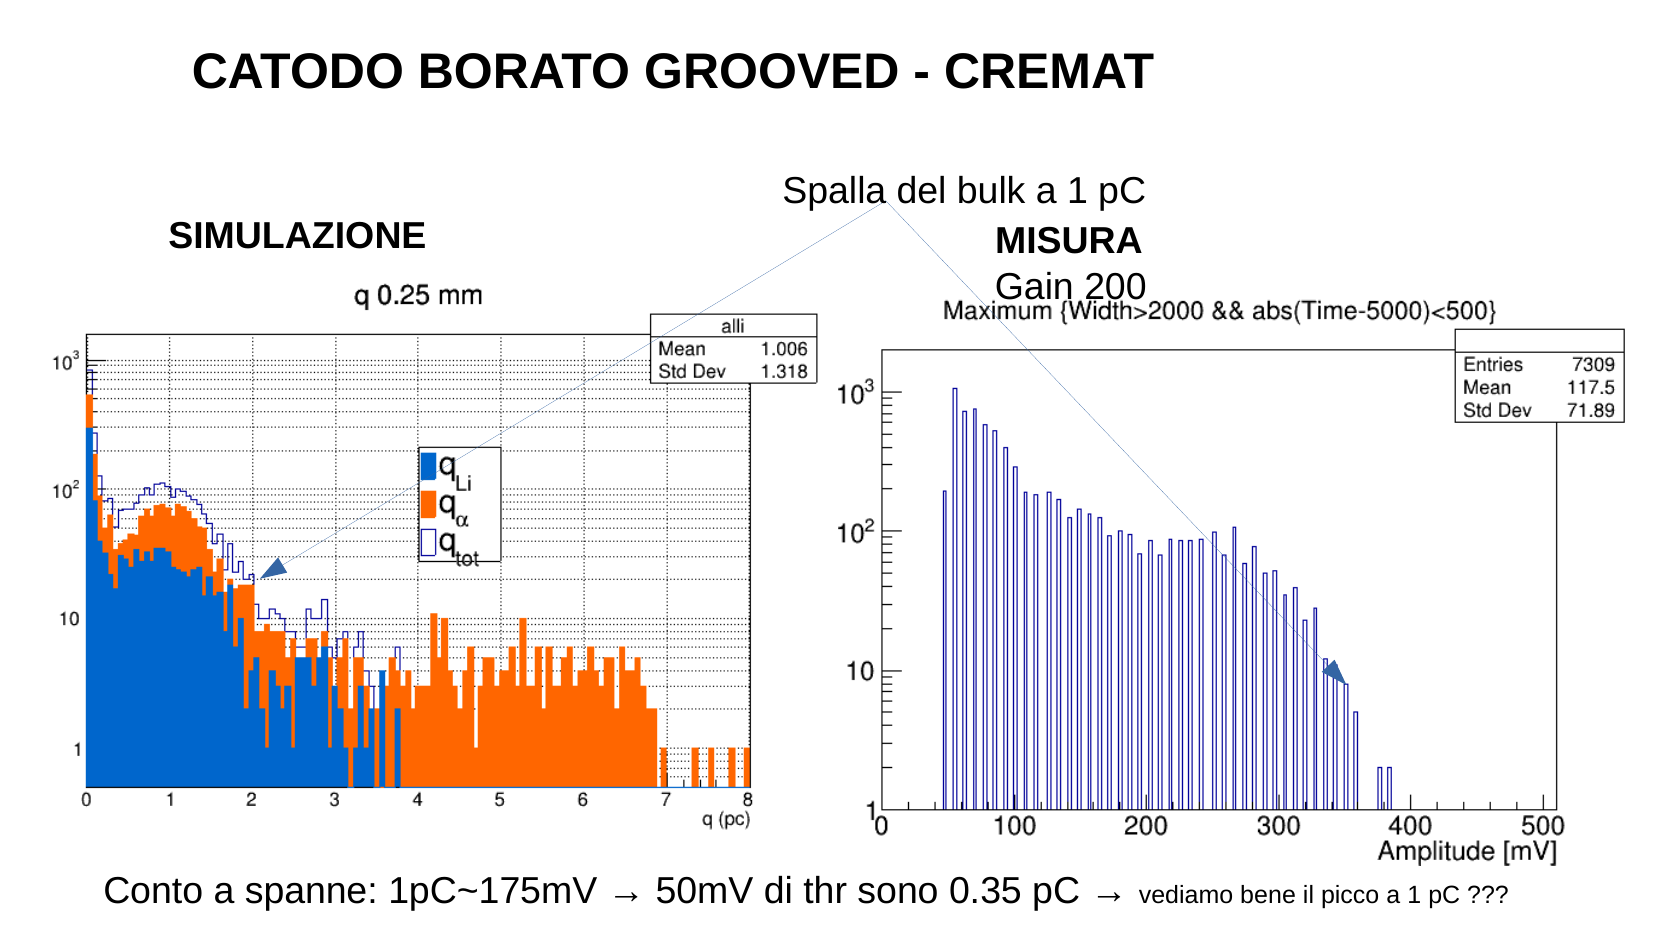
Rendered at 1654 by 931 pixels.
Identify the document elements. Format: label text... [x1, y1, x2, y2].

text_box Spalla del bulk a 1 pC [767, 161, 1162, 219]
text_box CATODO BORATO GROOVED - CREMAT [177, 35, 1252, 162]
text_box Gain 200 [979, 300, 993, 315]
picture [838, 295, 1637, 866]
text_box Conto a spanne: 1pC~175mV → 50mV di thr sono 0.35 pC → vediamo bene il picco a 1 pC ??? [88, 862, 1525, 920]
picture [4, 278, 833, 844]
text_box Gain 200 [979, 257, 1162, 315]
text_box MISURA [980, 212, 1167, 270]
text_box SIMULAZIONE [153, 206, 442, 264]
